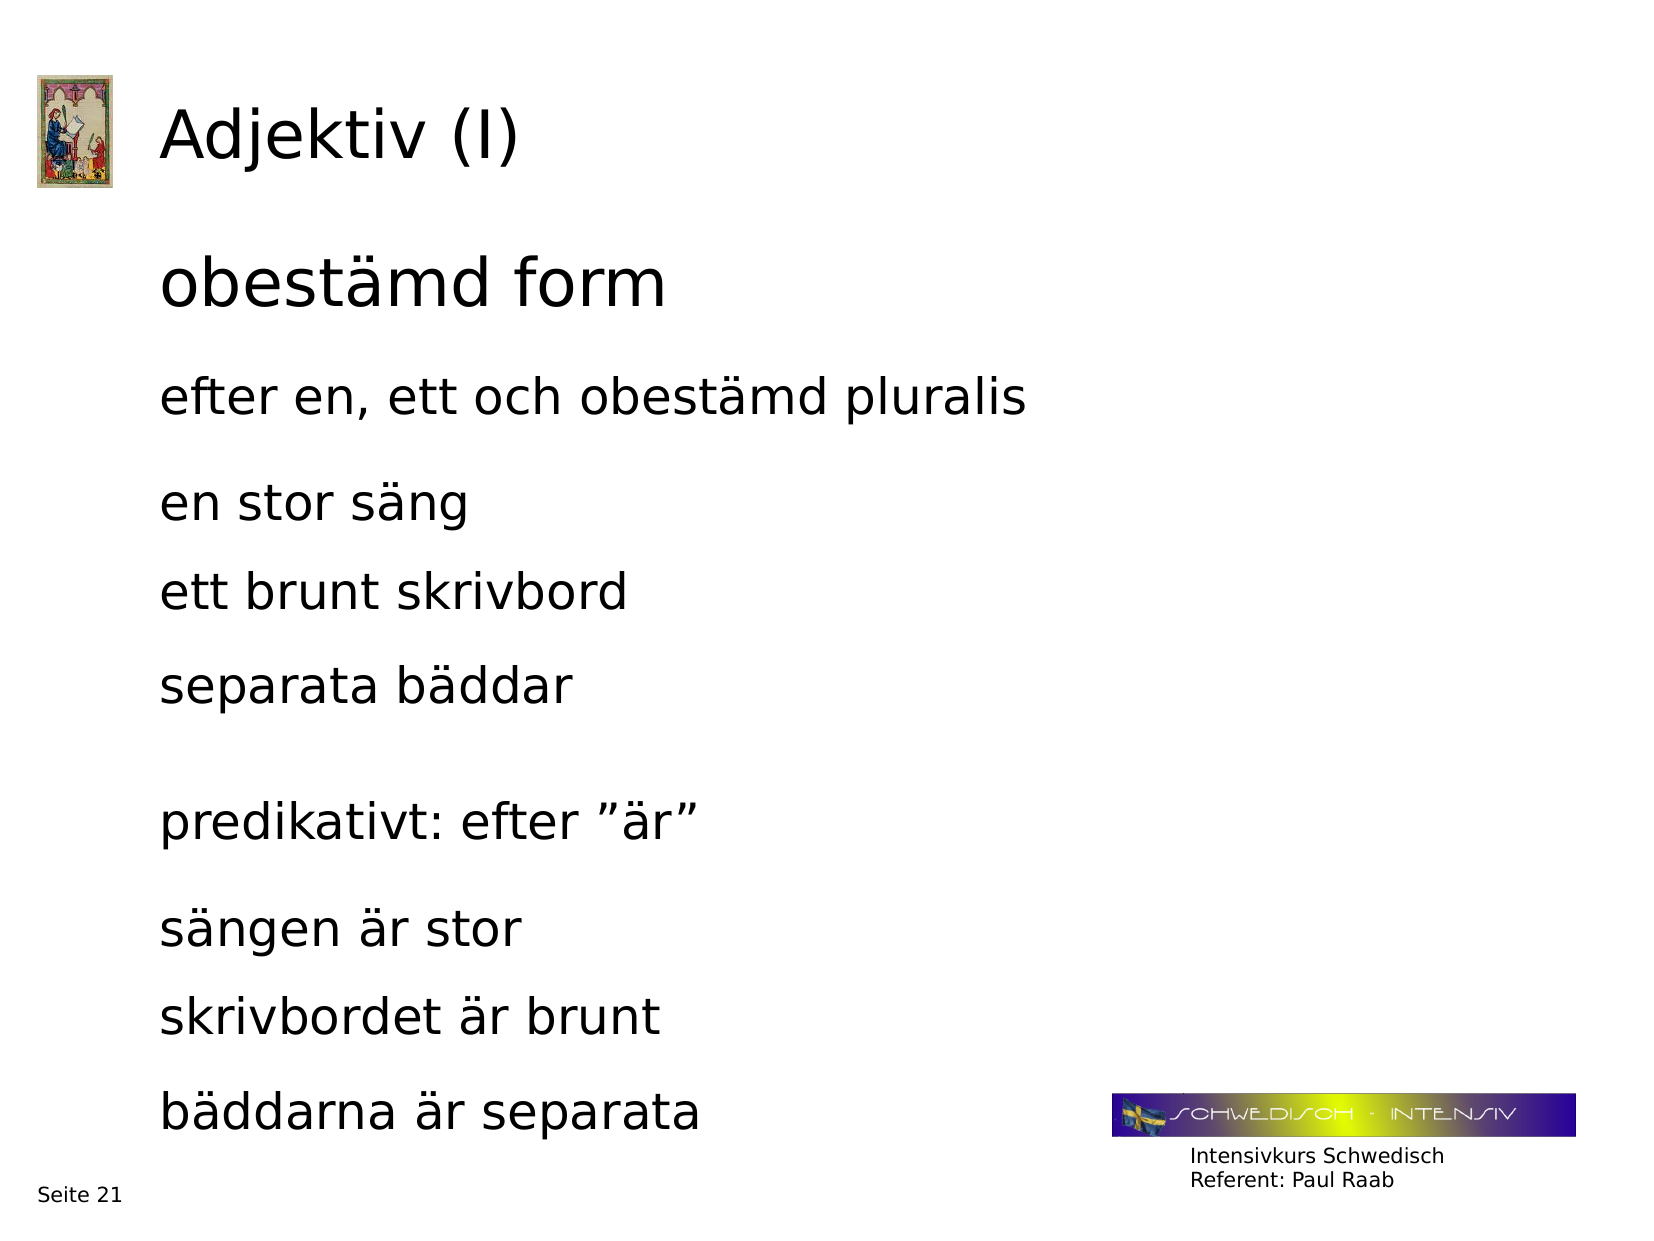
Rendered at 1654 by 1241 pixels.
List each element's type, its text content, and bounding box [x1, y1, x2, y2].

text_box separata bäddar [144, 650, 638, 724]
text_box skrivbordet är brunt [144, 980, 751, 1054]
text_box Adjektiv (I) [144, 88, 563, 182]
picture [1112, 1093, 1576, 1137]
text_box predikativt: efter ”är” [144, 785, 1088, 859]
text_box efter en, ett och obestämd pluralis [144, 360, 1088, 434]
text_box bäddarna är separata [144, 1075, 751, 1149]
text_box obestämd form [144, 236, 713, 330]
picture [37, 75, 113, 188]
text_box sängen är stor [144, 892, 601, 966]
text_box ett brunt skrivbord [144, 555, 751, 629]
text_box en stor säng [144, 467, 601, 541]
